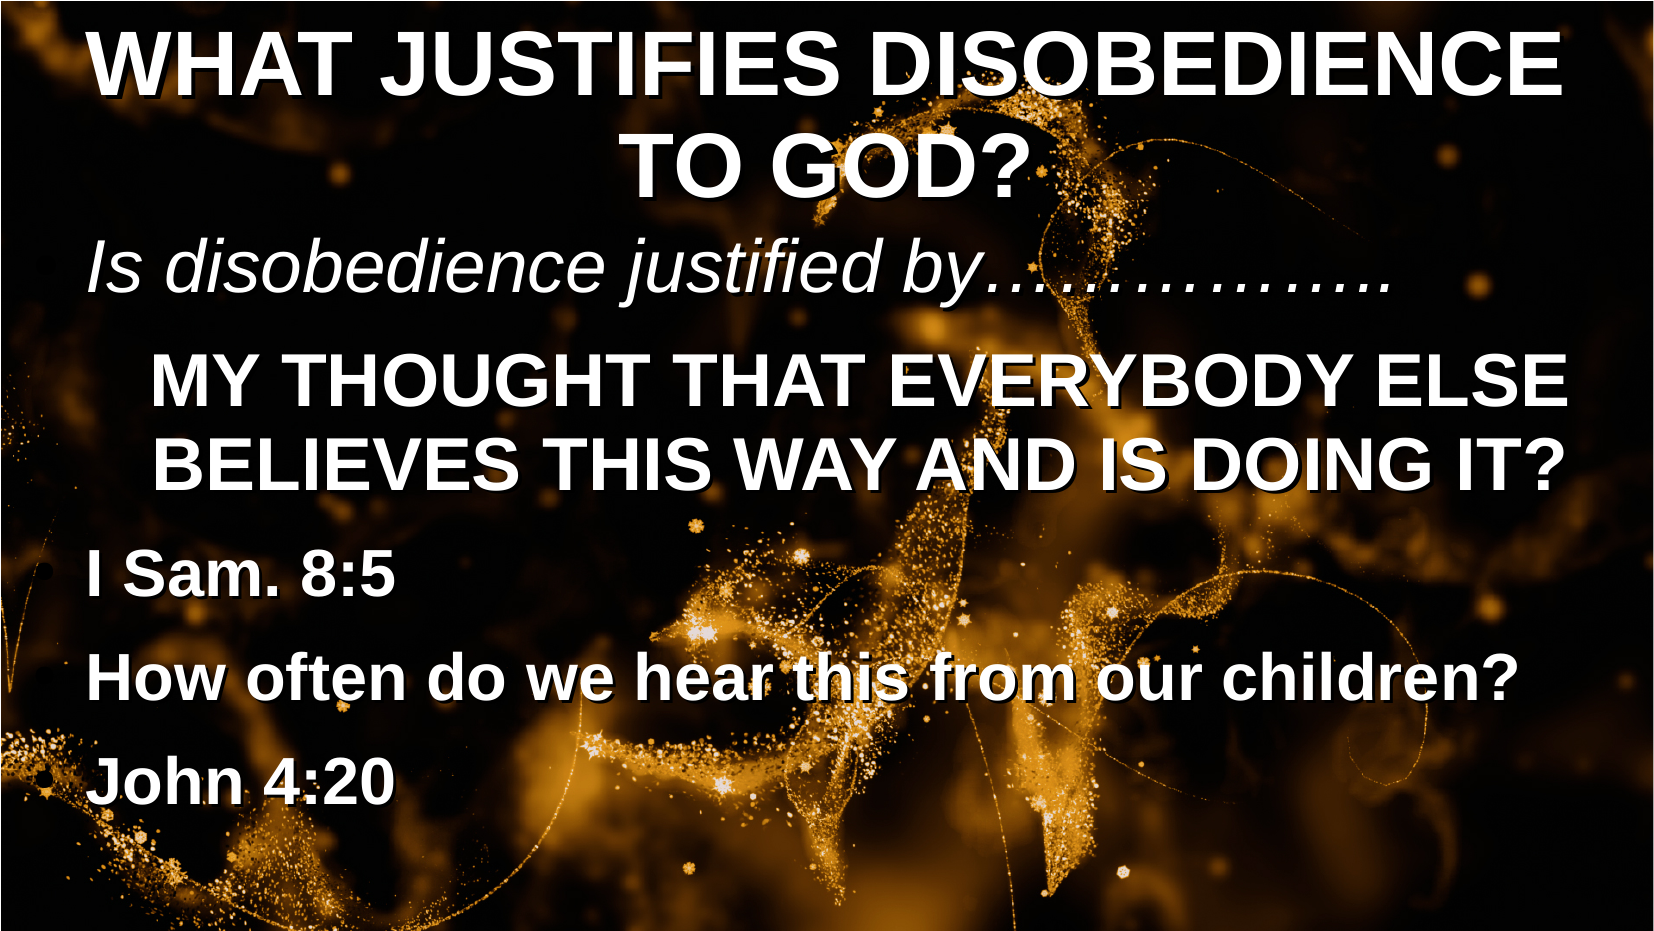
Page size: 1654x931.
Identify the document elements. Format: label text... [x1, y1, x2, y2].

title WHAT JUSTIFIES DISOBEDIENCE TO GOD? [82, 12, 1571, 218]
list Is disobedience justified by…………….. MY THOUGHT THAT EVERYBODY ELSE BELIEVES THIS WAY AND IS DOING IT? I Sam. 8:5 How often do we hear this from our children? John 4:20 [15, 225, 1636, 916]
picture [1, 1, 1654, 931]
